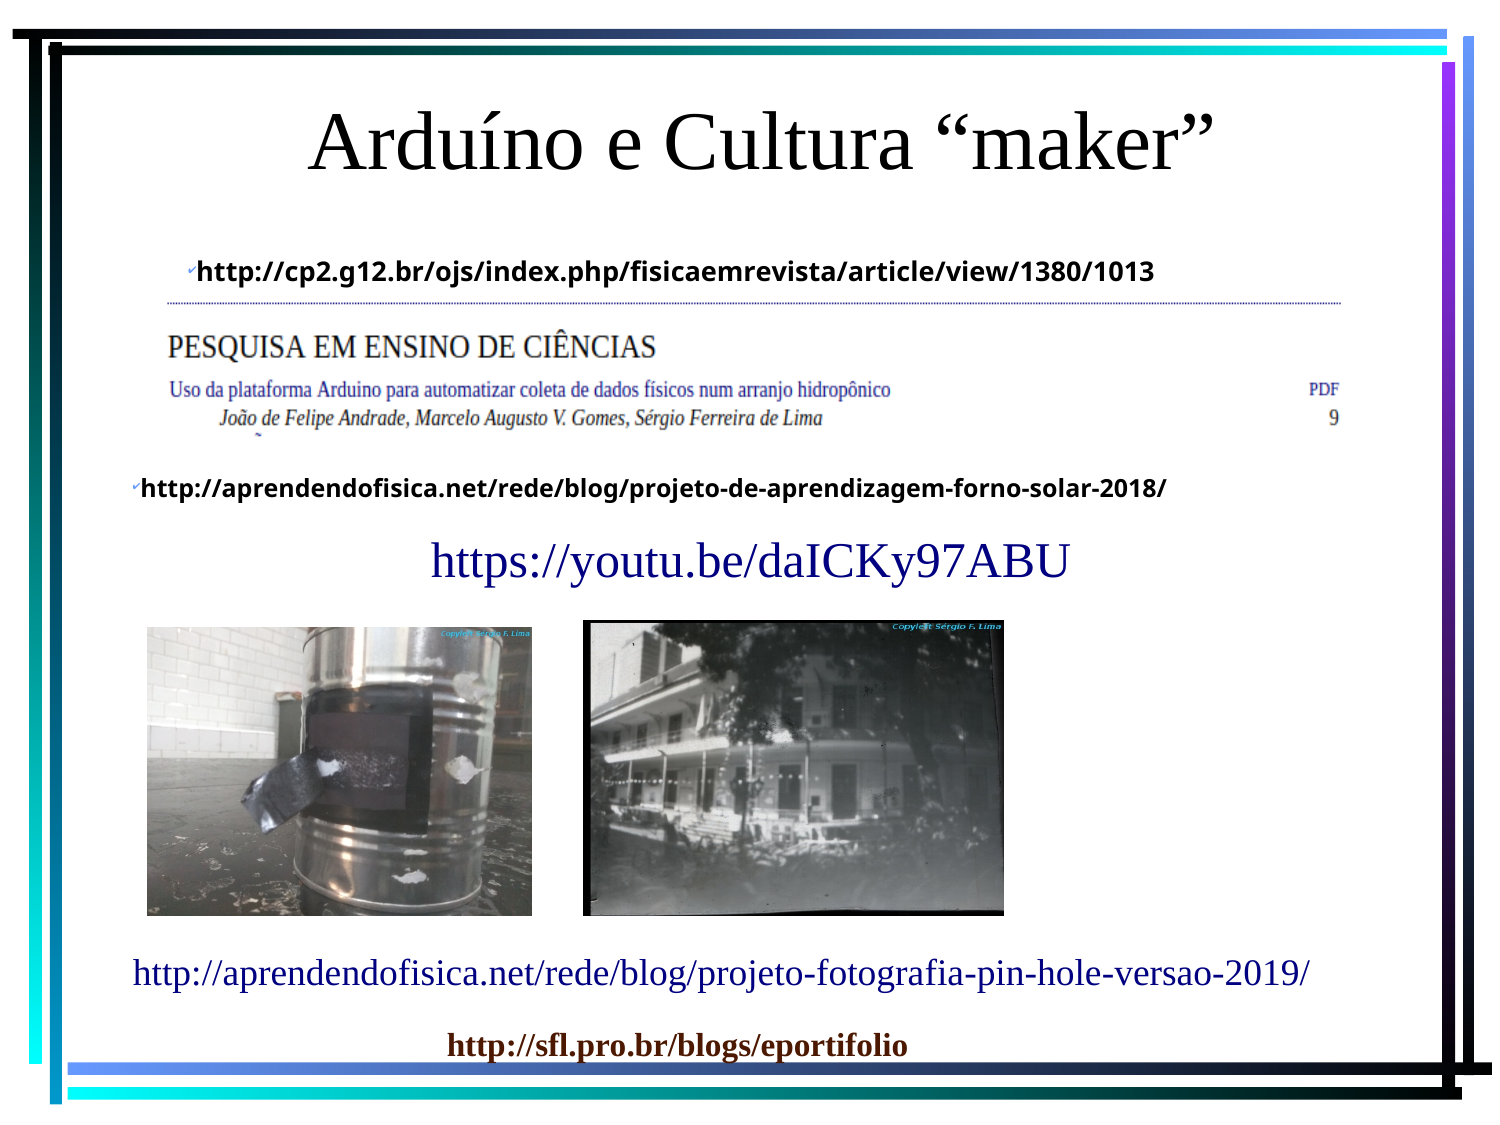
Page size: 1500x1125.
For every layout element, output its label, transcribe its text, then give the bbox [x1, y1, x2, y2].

text_box https://youtu.be/daICKy97ABU [416, 525, 1087, 596]
title Arduíno e Cultura “maker” [125, 87, 1401, 213]
text_box http://cp2.g12.br/ojs/index.php/fisicaemrevista/article/view/1380/1013 [173, 245, 1329, 295]
text_box http://sfl.pro.br/blogs/eportifolio [419, 1004, 925, 1075]
picture [0, 0, 1500, 1125]
text_box http://aprendendofisica.net/rede/blog/projeto-de-aprendizagem-forno-solar-2018/ [118, 462, 1359, 532]
text_box http://aprendendofisica.net/rede/blog/projeto-fotografia-pin-hole-versao-2019/ [118, 944, 1388, 1004]
